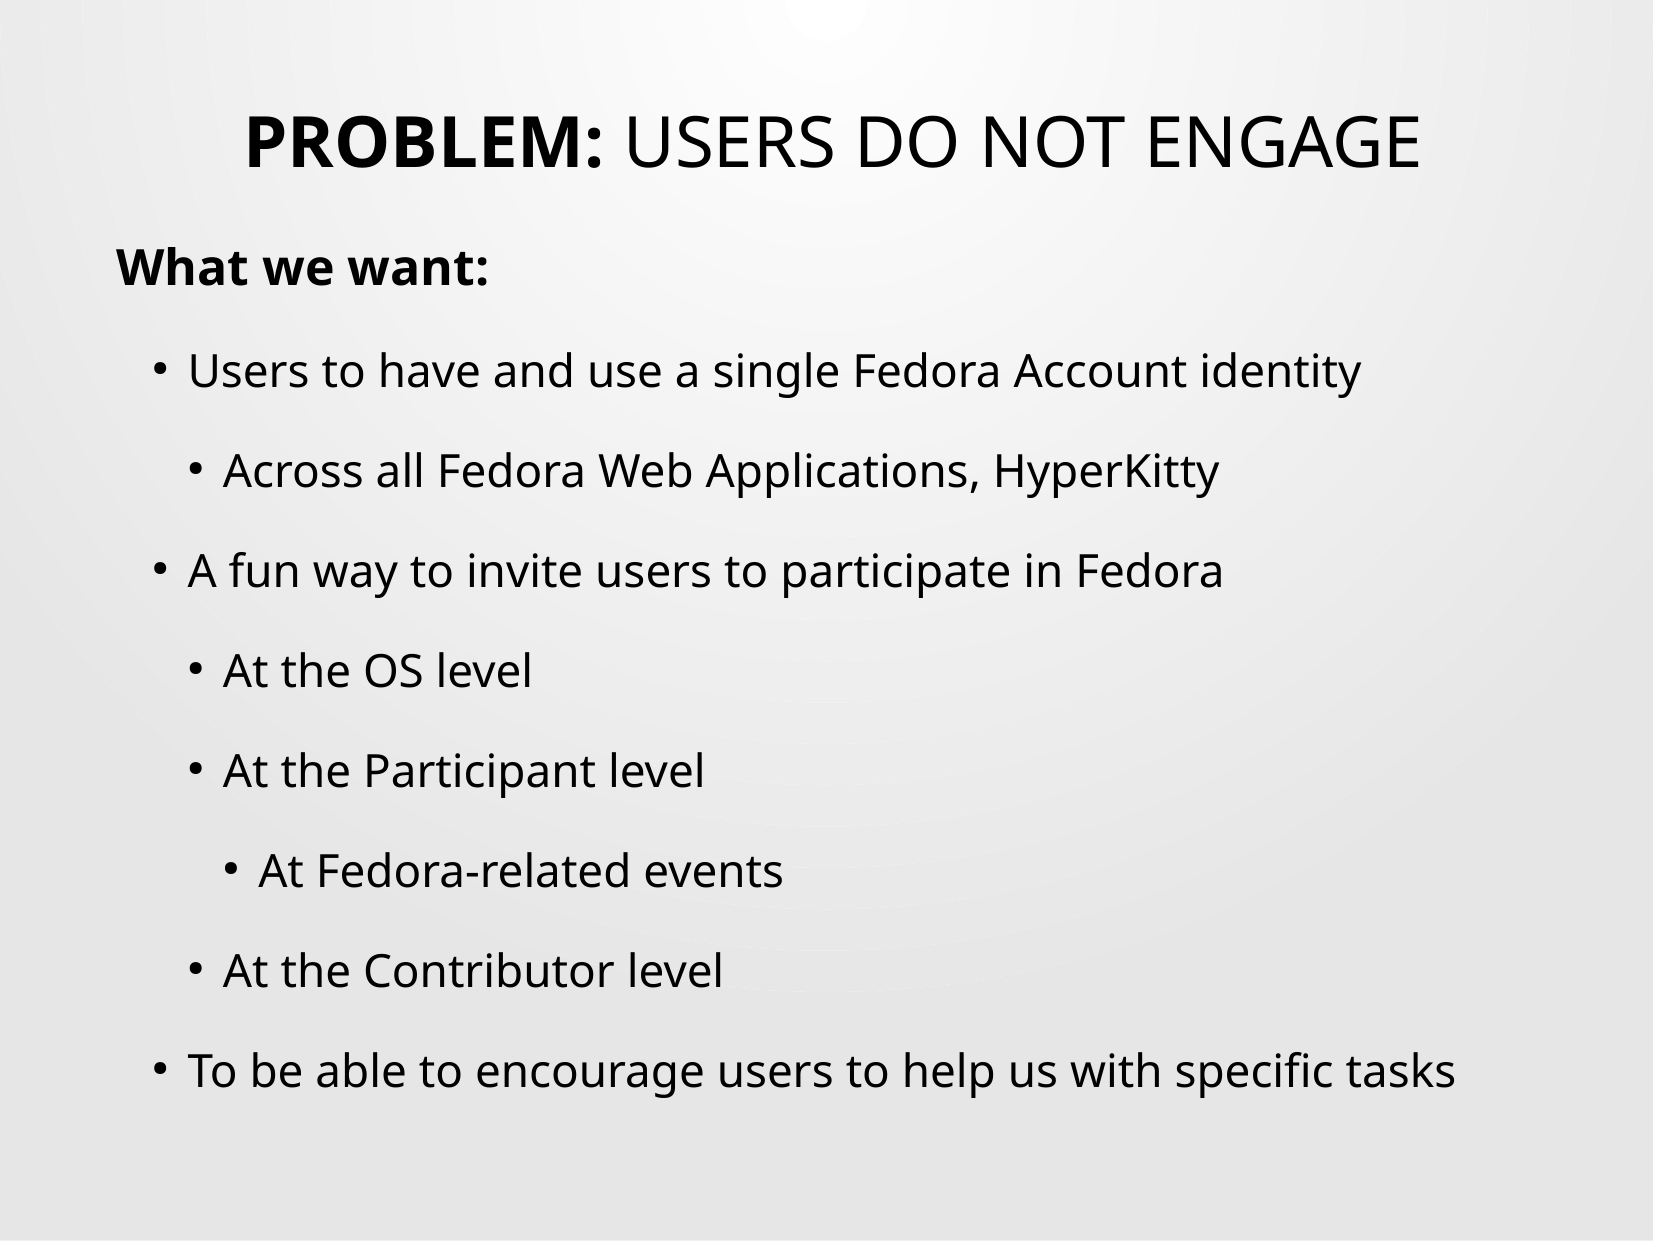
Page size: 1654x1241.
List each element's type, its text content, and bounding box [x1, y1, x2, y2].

text_box What we want: Users to have and use a single Fedora Account identity Across all Fedora Web Applications, HyperKitty A fun way to invite users to participate in Fedora At the OS level At the Participant level At Fedora-related events At the Contributor level To be able to encourage users to help us with specific tasks [66, 225, 1567, 1216]
text_box PROBLEM: USERS DO NOT ENGAGE [228, 84, 1439, 190]
